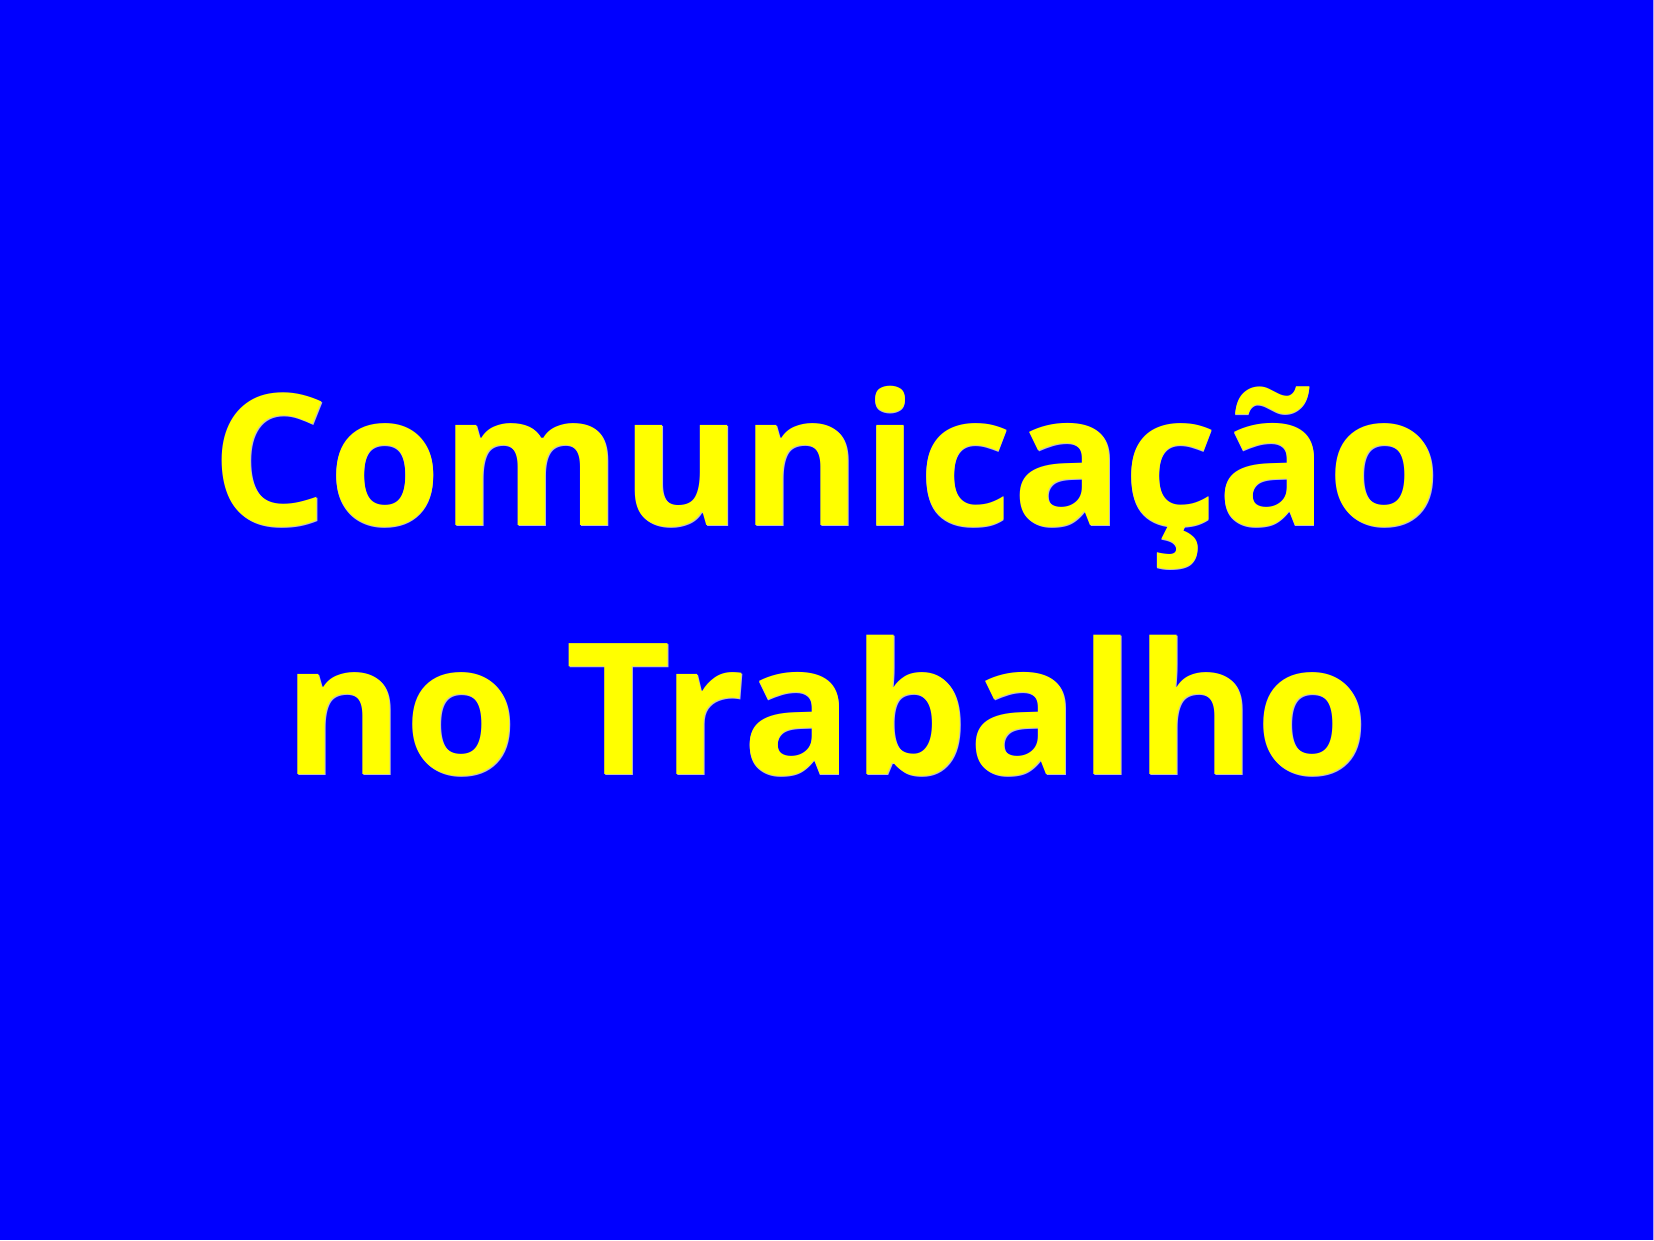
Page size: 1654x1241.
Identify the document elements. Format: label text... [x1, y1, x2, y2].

subtitle Comunicação no Trabalho [82, 49, 1571, 1109]
